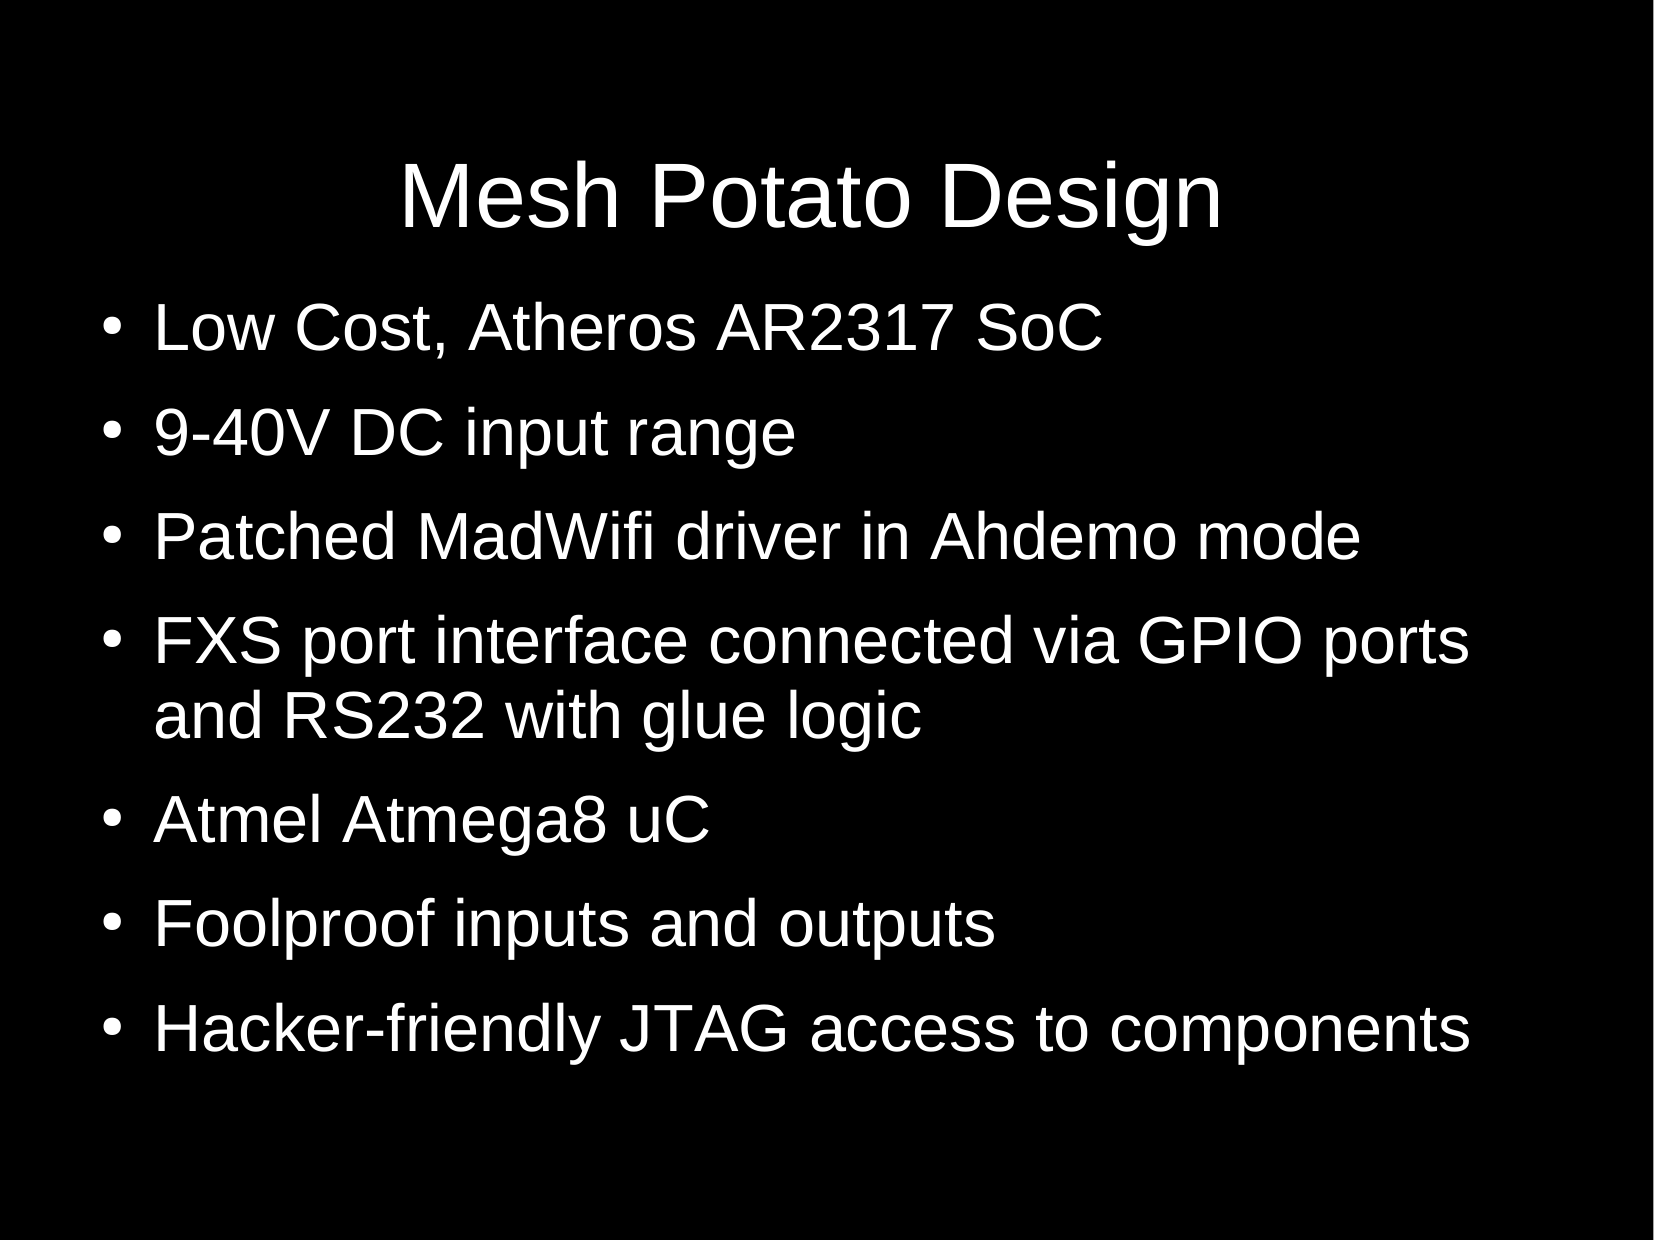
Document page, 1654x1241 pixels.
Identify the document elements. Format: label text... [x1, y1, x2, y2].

title Mesh Potato Design [118, 112, 1506, 281]
list Low Cost, Atheros AR2317 SoC 9-40V DC input range Patched MadWifi driver in Ahdemo mode FXS port interface connected via GPIO ports and RS232 with glue logic Atmel Atmega8 uC Foolproof inputs and outputs Hacker-friendly JTAG access to components [82, 290, 1571, 1109]
